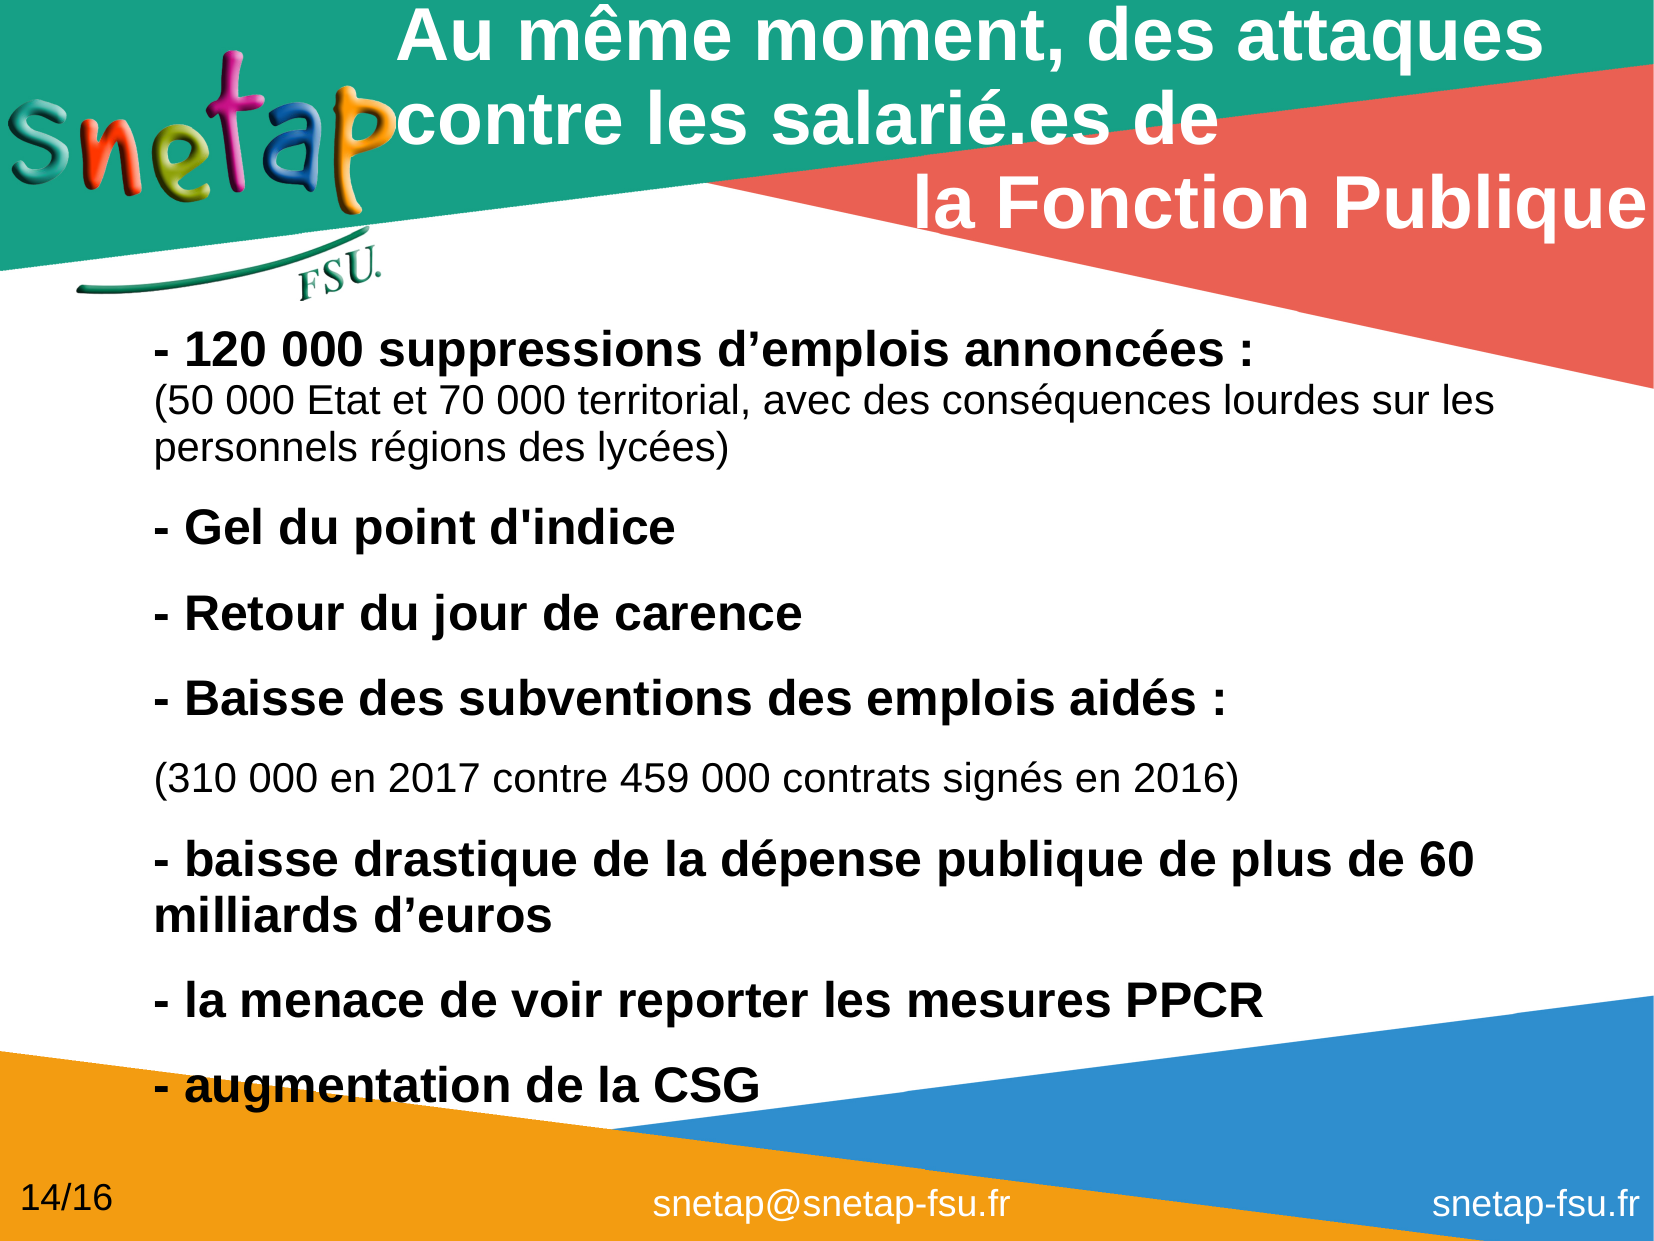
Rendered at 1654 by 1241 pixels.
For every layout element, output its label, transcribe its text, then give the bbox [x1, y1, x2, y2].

picture [0, 0, 1654, 1241]
text_box Au même moment, des attaques contre les salarié.es de la Fonction Publique [360, 0, 1654, 266]
picture [1571, 1206, 1581, 1214]
list - 120 000 suppressions d’emplois annoncées : (50 000 Etat et 70 000 territorial, avec des conséquences lourdes sur les personnels régions des lycées) - Gel du point d'indice - Retour du jour de carence - Baisse des subventions des emplois aidés : (310 000 en 2017 contre 459 000 contrats signés en 2016) - baisse drastique de la dépense publique de plus de 60 milliards d’euros - la menace de voir reporter les mesures PPCR - augmentation de la CSG [82, 321, 1571, 1241]
